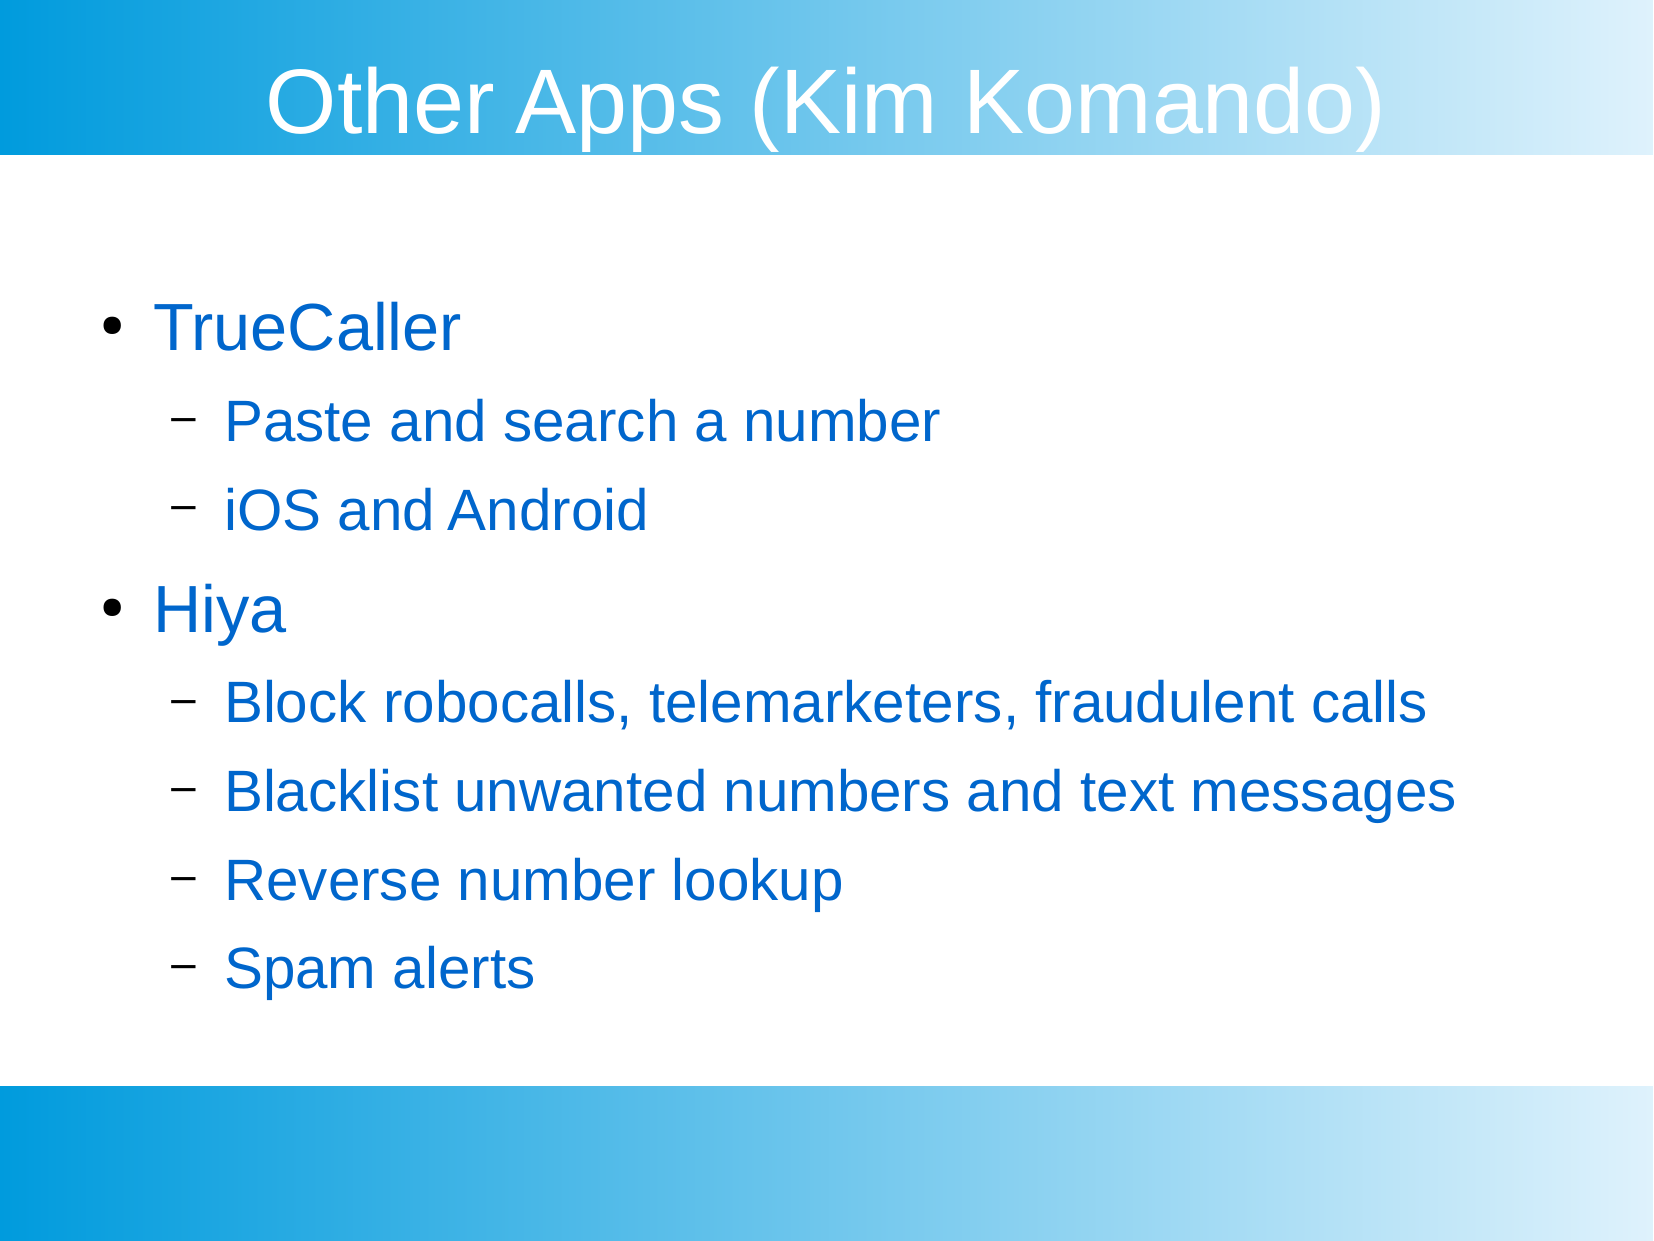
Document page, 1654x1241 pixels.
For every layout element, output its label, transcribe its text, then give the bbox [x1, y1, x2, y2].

title Other Apps (Kim Komando) [82, 49, 1571, 155]
list TrueCaller Paste and search a number iOS and Android Hiya Block robocalls, telemarketers, fraudulent calls Blacklist unwanted numbers and text messages Reverse number lookup Spam alerts [82, 290, 1571, 1010]
